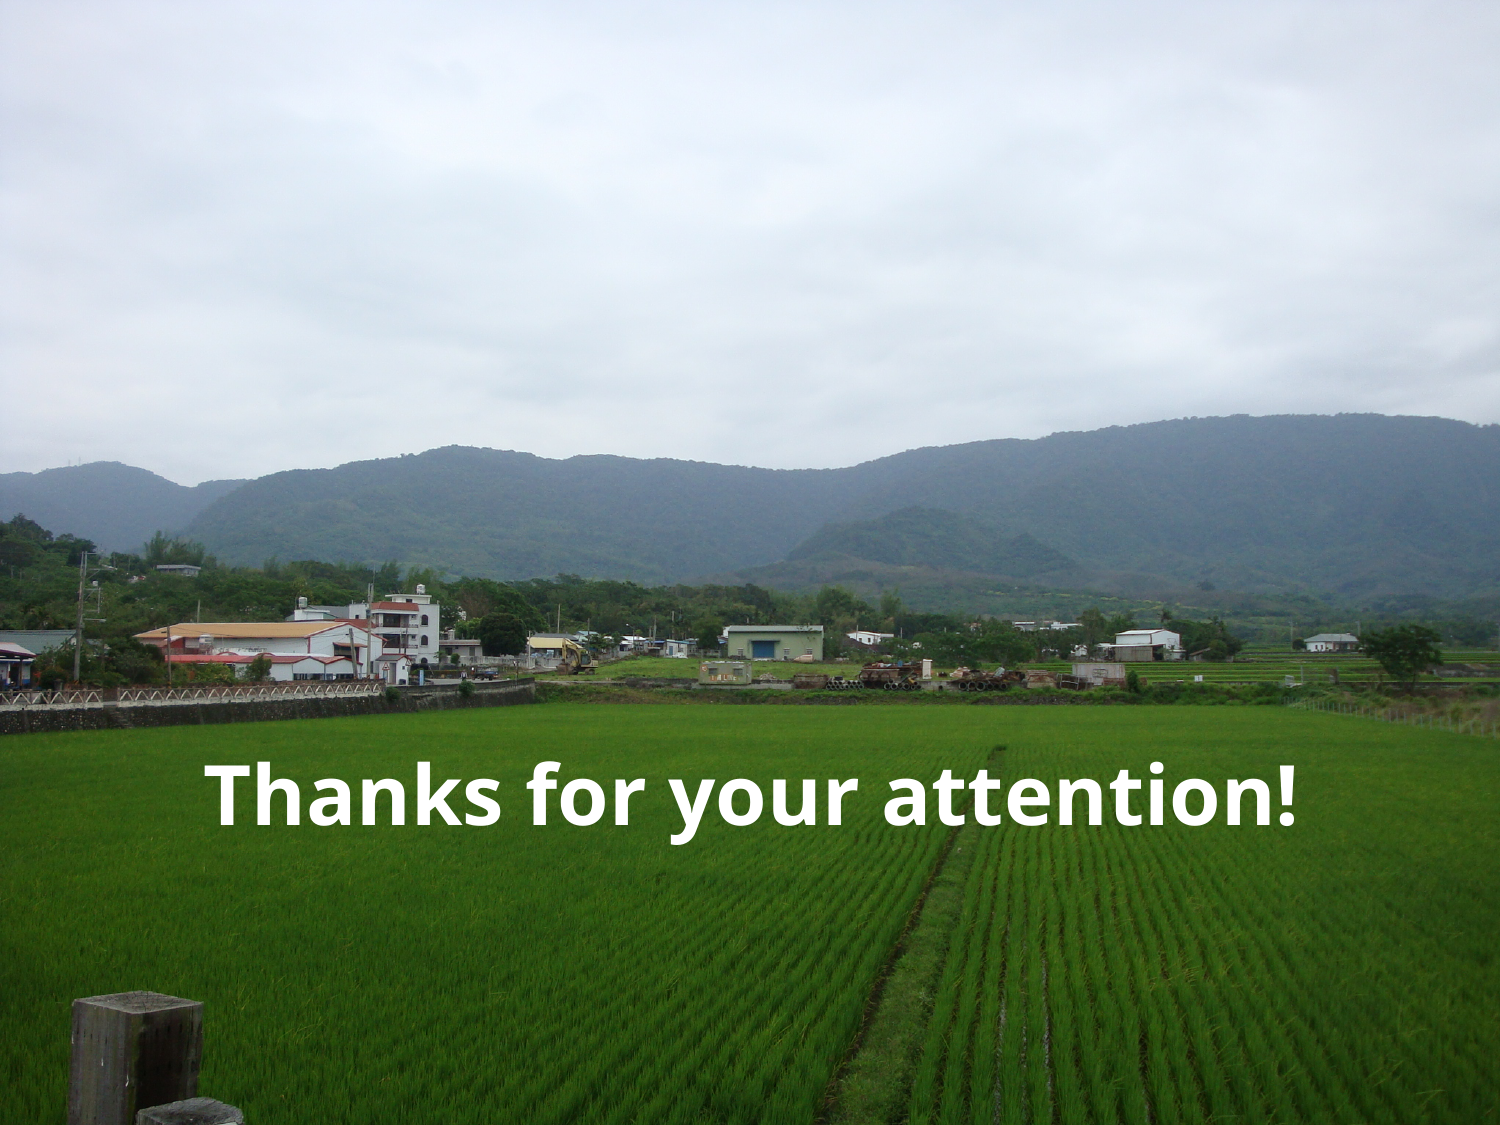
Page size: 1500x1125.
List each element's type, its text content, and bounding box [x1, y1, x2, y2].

text_box Thanks for your attention! [333, 734, 1171, 850]
picture [0, 0, 1500, 1125]
